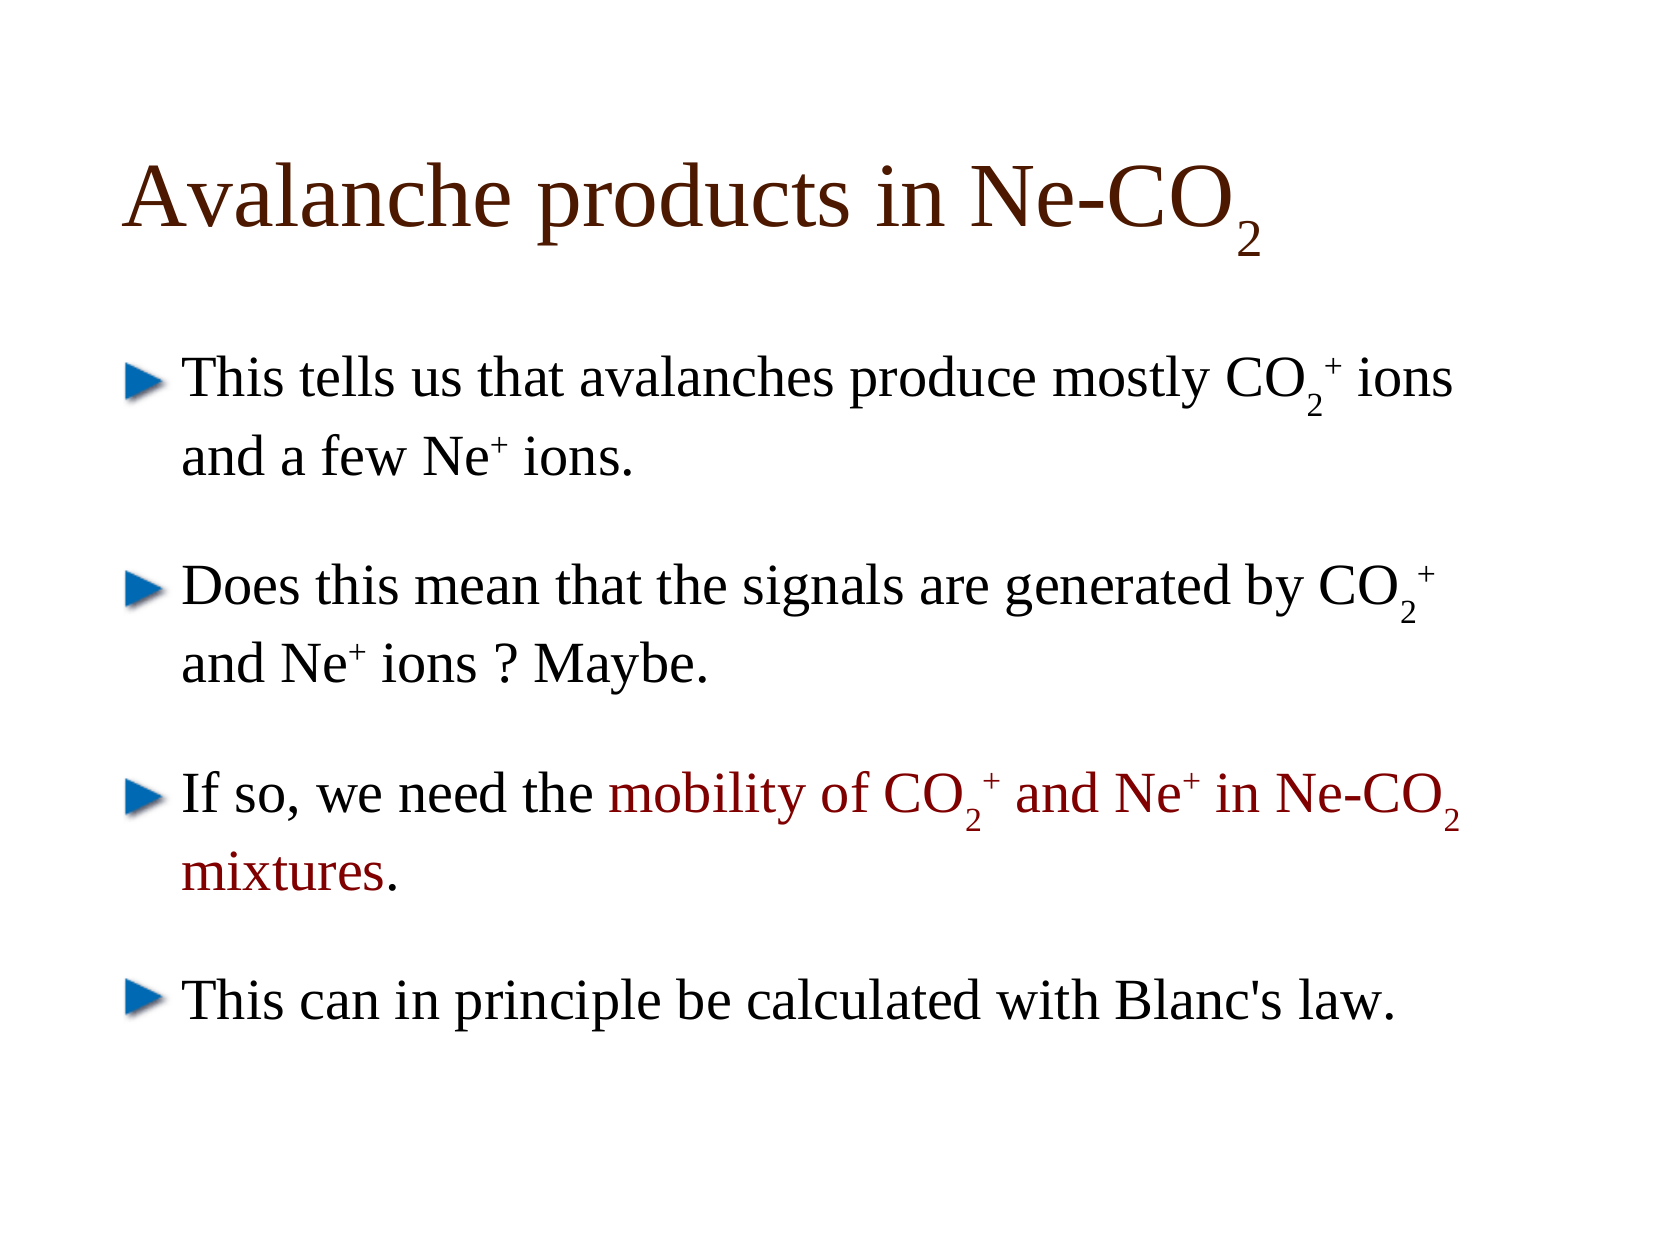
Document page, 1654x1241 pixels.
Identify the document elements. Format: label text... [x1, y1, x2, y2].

title Avalanche products in Ne-CO2 [121, 102, 1534, 311]
list This tells us that avalanches produce mostly CO2+ ions and a few Ne+ ions. Does this mean that the signals are generated by CO2+ and Ne+ ions ? Maybe. If so, we need the mobility of CO2+ and Ne+ in Ne-CO2 mixtures. This can in principle be calculated with Blanc's law. [121, 344, 1563, 1208]
